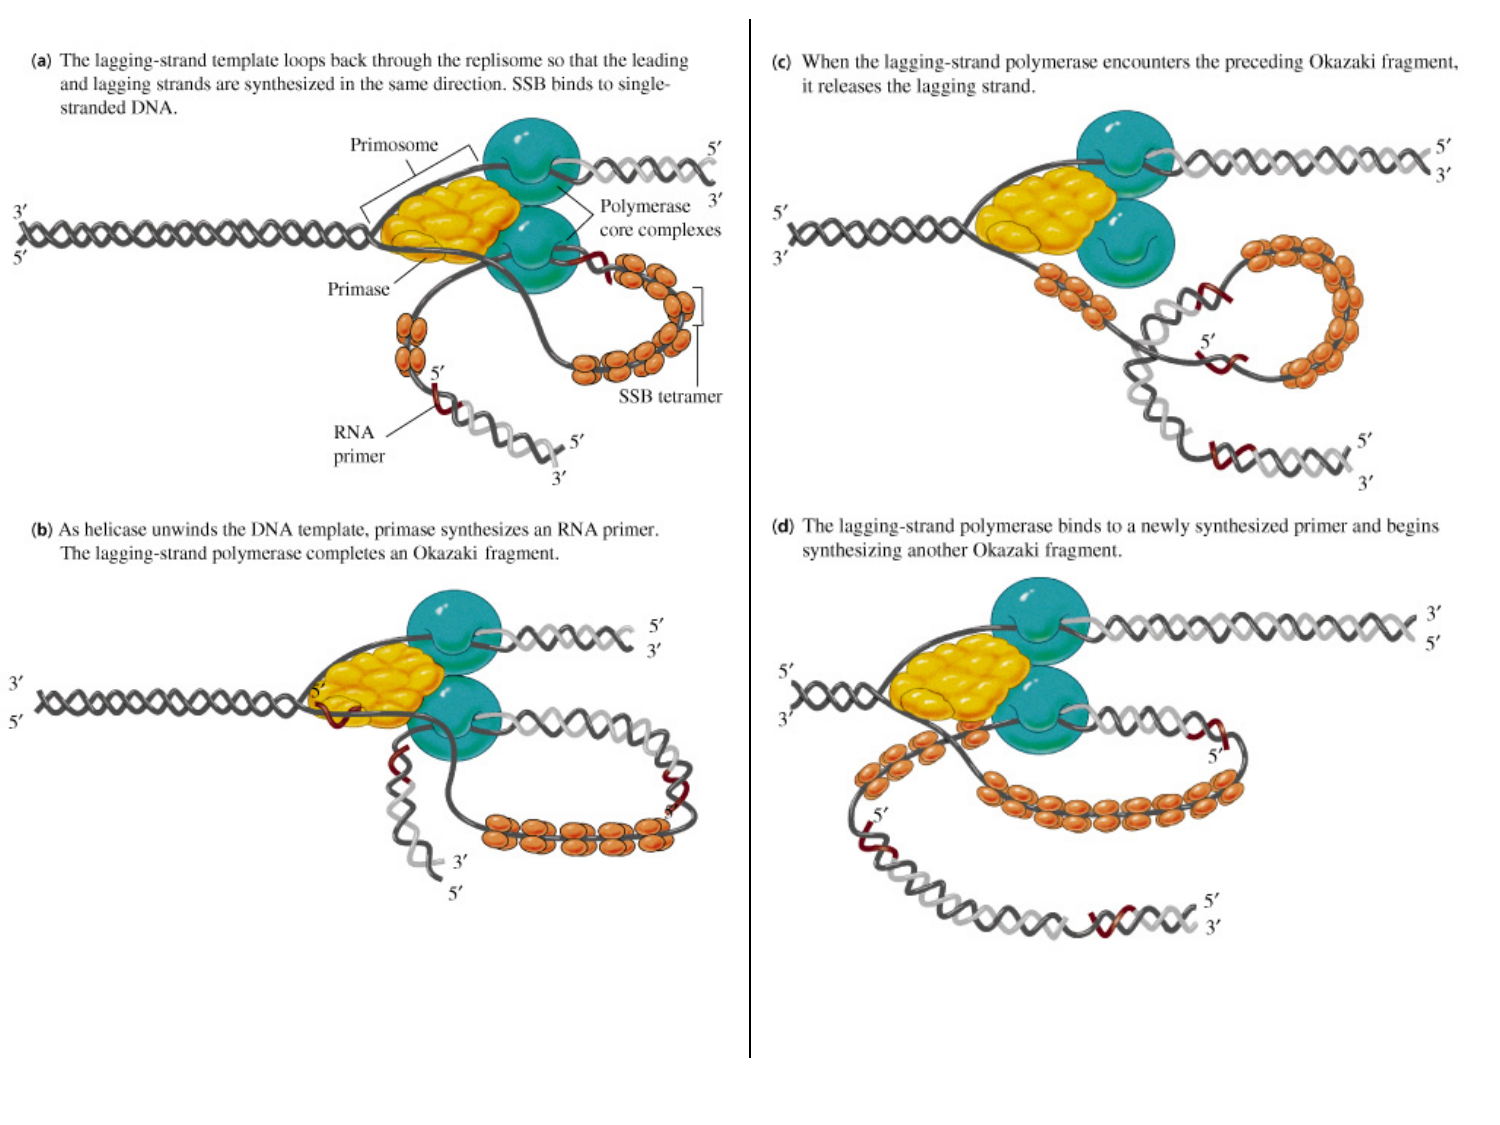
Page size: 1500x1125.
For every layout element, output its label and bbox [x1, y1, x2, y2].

picture [0, 42, 732, 917]
picture [761, 42, 1470, 953]
